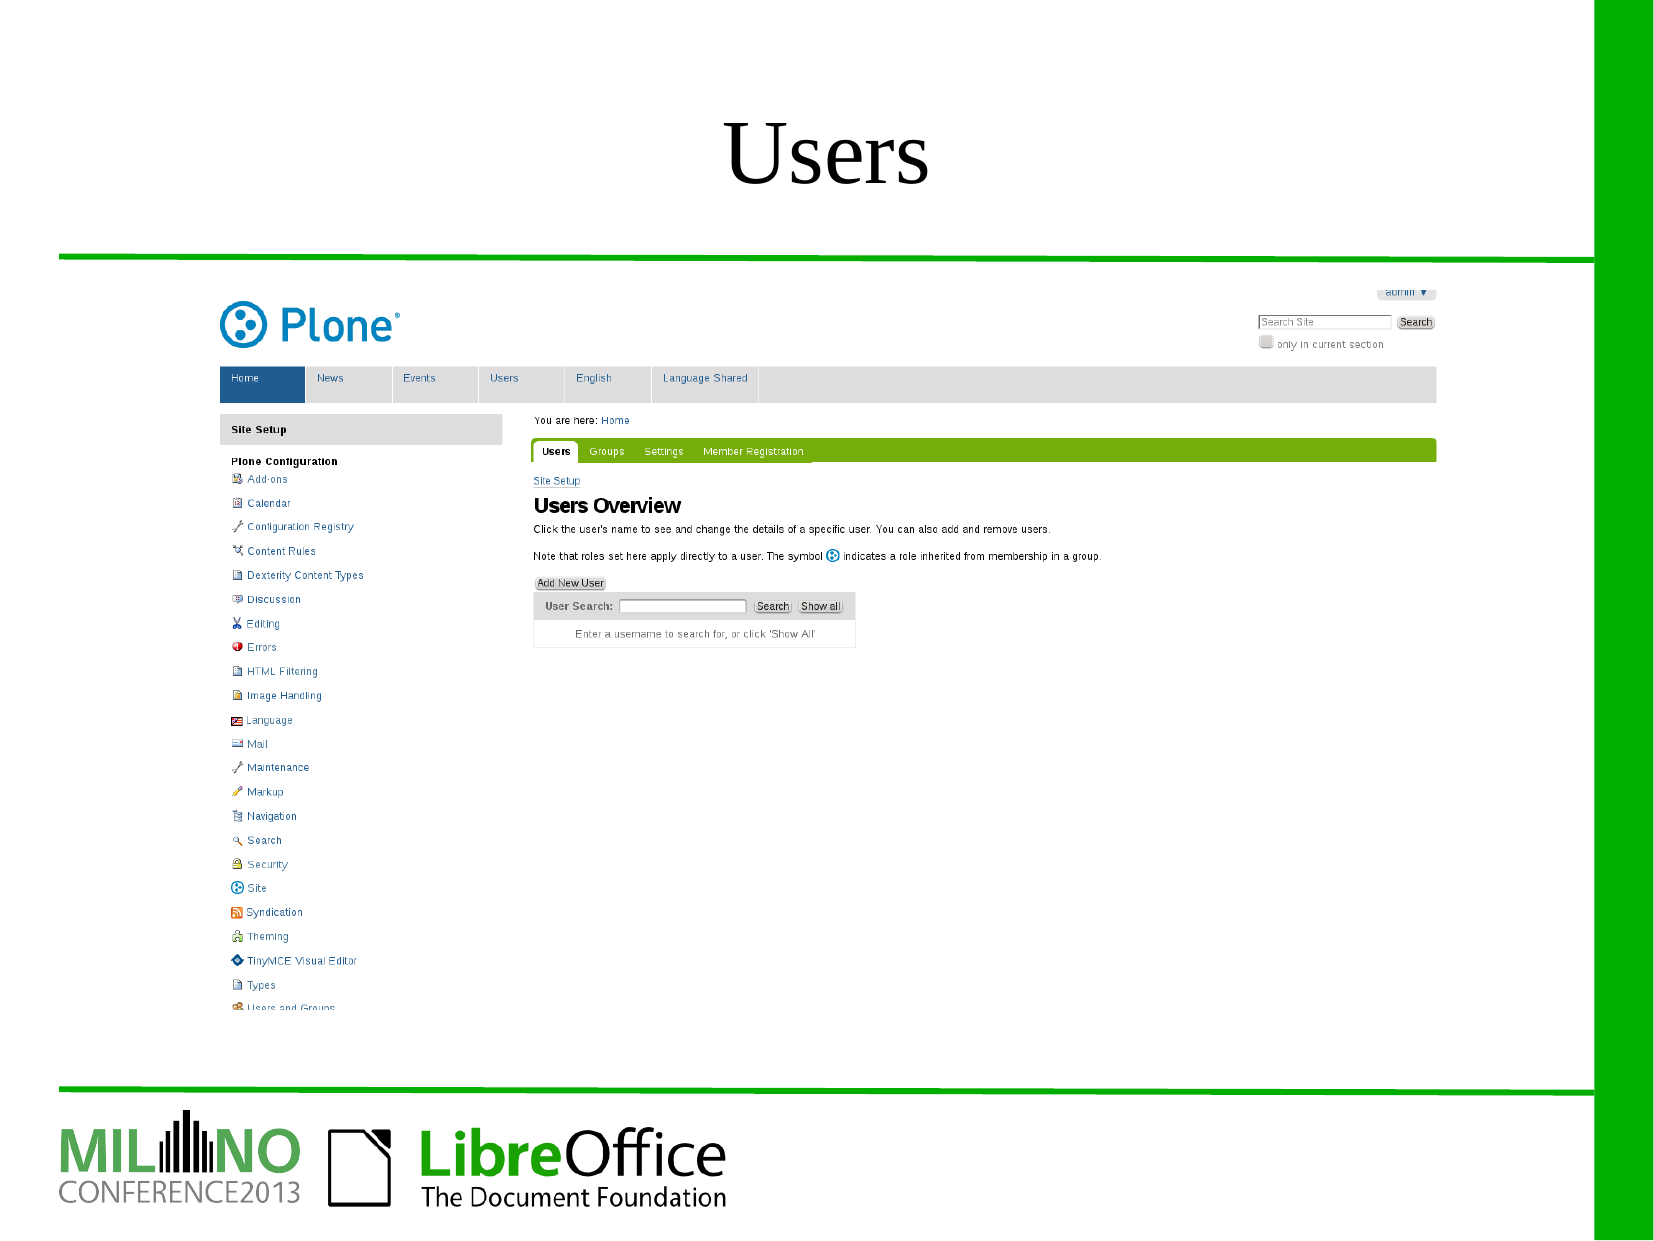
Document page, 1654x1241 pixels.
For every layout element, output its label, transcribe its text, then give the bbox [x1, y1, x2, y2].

title Users [82, 49, 1571, 257]
picture [59, 1092, 756, 1241]
picture [212, 290, 1442, 1010]
